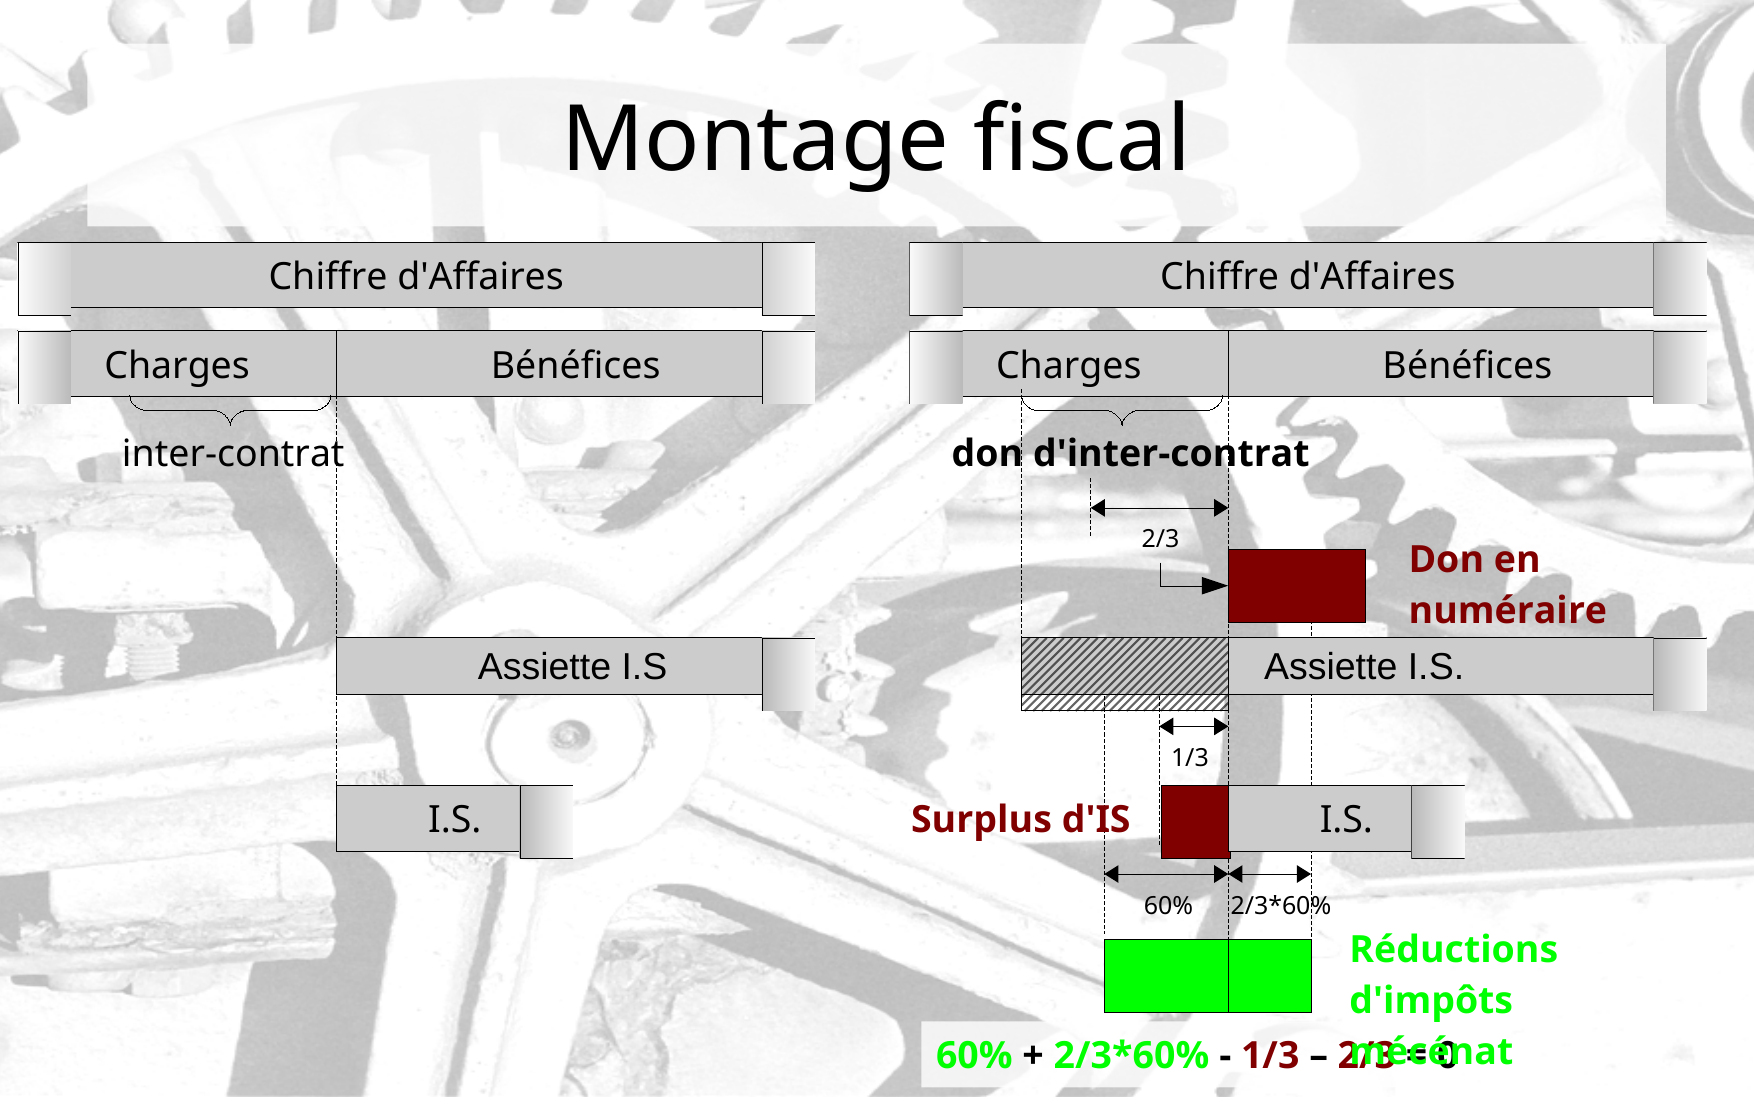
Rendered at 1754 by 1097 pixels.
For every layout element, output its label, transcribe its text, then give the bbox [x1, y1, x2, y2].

title Montage fiscal [87, 43, 1666, 227]
text_box [1104, 939, 1312, 1013]
text_box Réductions d'impôts mécénat [1334, 915, 1689, 1021]
text_box [1653, 242, 1707, 316]
text_box 60% + 2/3*60% - 1/3 – 2/3 = 0 [921, 1021, 1469, 1082]
text_box Chiffre d'Affaires [71, 242, 761, 302]
text_box Charges [963, 330, 1228, 391]
text_box [1653, 330, 1707, 404]
text_box Assiette I.S [336, 637, 761, 695]
text_box [1228, 549, 1366, 623]
text_box [17, 242, 71, 316]
text_box Don en numéraire [1393, 525, 1660, 631]
text_box I.S. [336, 785, 519, 846]
text_box inter-contrat [107, 419, 360, 480]
text_box [1161, 785, 1231, 859]
text_box Charges [71, 330, 336, 391]
text_box Bénéfices [336, 330, 761, 391]
text_box [761, 330, 815, 404]
text_box [17, 330, 71, 404]
text_box 2/3*60% [1215, 880, 1346, 925]
text_box Assiette I.S. [1229, 637, 1653, 695]
text_box 2/3 [1129, 513, 1192, 559]
text_box [909, 330, 963, 404]
text_box Bénéfices [1228, 330, 1653, 391]
text_box [1411, 785, 1465, 859]
text_box [761, 242, 815, 316]
text_box don d'inter-contrat [948, 419, 1314, 480]
text_box [761, 637, 815, 711]
text_box [1021, 637, 1229, 711]
text_box 60% [1120, 880, 1215, 925]
picture [0, 0, 1754, 1097]
text_box Chiffre d'Affaires [963, 242, 1653, 302]
text_box Surplus d'IS [879, 785, 1146, 846]
text_box [1653, 637, 1707, 711]
text_box I.S. [1228, 785, 1411, 846]
text_box [519, 785, 573, 859]
text_box 1/3 [1160, 732, 1220, 777]
text_box [909, 242, 963, 316]
